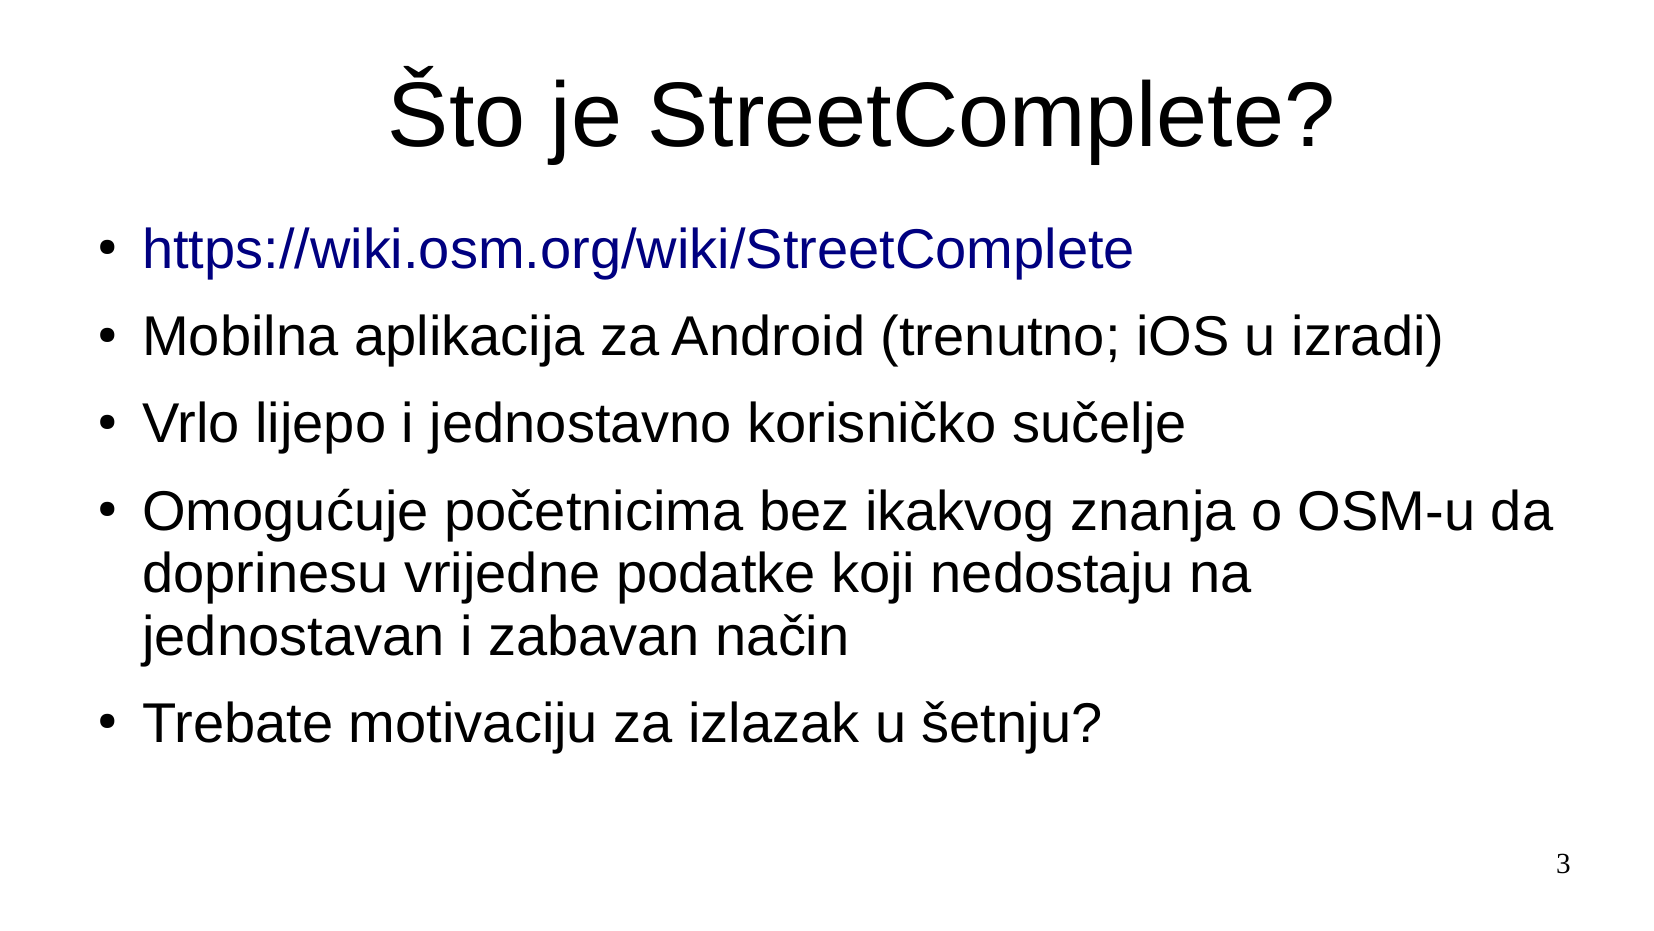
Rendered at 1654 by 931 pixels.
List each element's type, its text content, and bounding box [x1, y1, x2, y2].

list https://wiki.osm.org/wiki/StreetComplete Mobilna aplikacija za Android (trenutno; iOS u izradi) Vrlo lijepo i jednostavno korisničko sučelje Omogućuje početnicima bez ikakvog znanja o OSM-u da doprinesu vrijedne podatke koji nedostaju na jednostavan i zabavan način Trebate motivaciju za izlazak u šetnju? [82, 217, 1571, 758]
title Što je StreetComplete? [82, 37, 1571, 193]
